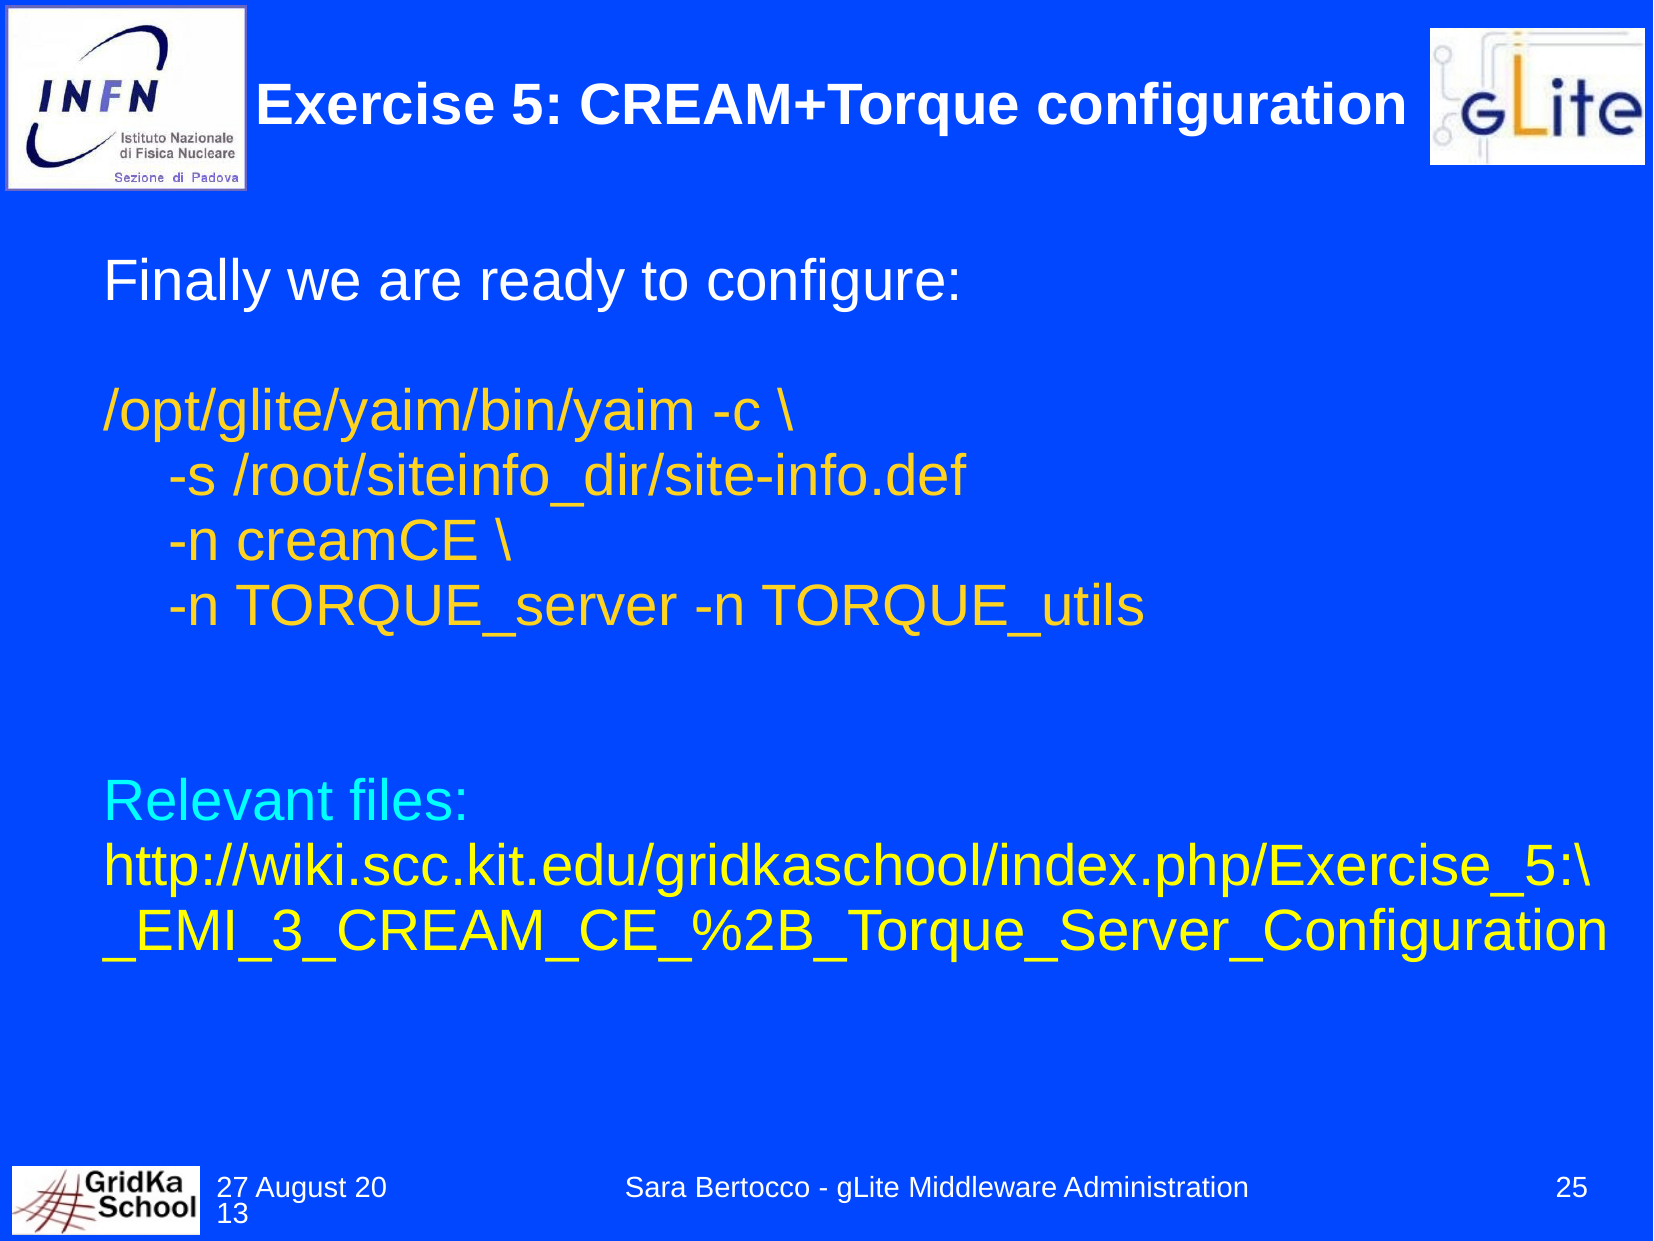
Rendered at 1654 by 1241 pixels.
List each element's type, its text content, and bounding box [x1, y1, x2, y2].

picture [1430, 28, 1645, 165]
picture [12, 1166, 200, 1235]
picture [5, 5, 247, 191]
text_box Finally we are ready to configure: /opt/glite/yaim/bin/yaim -c \ -s /root/siteinfo_dir/site-info.def -n creamCE \ -n TORQUE_server -n TORQUE_utils Relevant files: http://wiki.scc.kit.edu/gridkaschool/index.php/Exercise_5:\ _EMI_3_CREAM_CE_%2B_Torque_Server_Configuration [52, 240, 1626, 971]
title Exercise 5: CREAM+Torque configuration [0, 25, 5, 183]
title Exercise 5: CREAM+Torque configuration [247, 25, 1645, 183]
